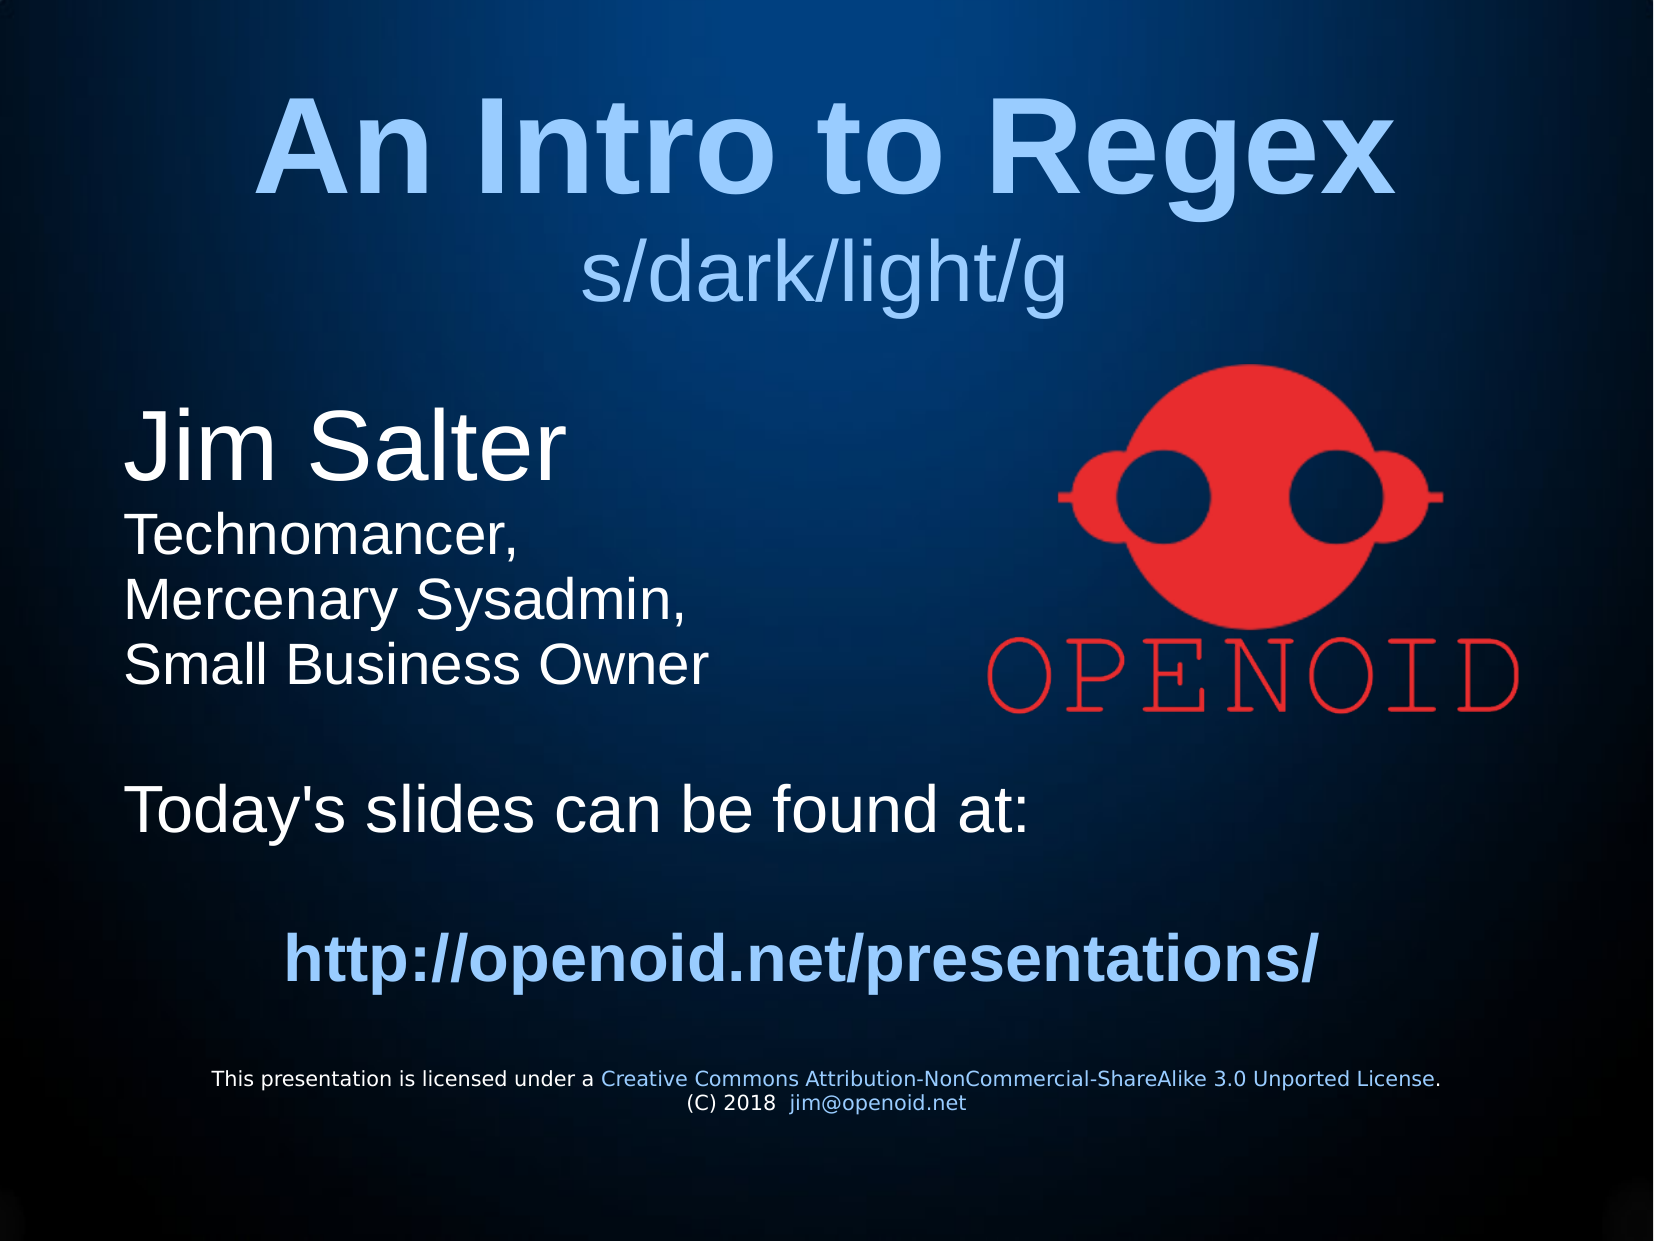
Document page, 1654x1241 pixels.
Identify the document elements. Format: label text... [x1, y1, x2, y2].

text_box Jim Salter Technomancer, Mercenary Sysadmin, Small Business Owner Today's slides can be found at: http://openoid.net/presentations/ [123, 375, 1482, 1011]
picture [0, 0, 1654, 1241]
subtitle This presentation is licensed under a Creative Commons Attribution-NonCommercial-ShareAlike 3.0 Unported License. (C) 2018 jim@openoid.net [147, 721, 1506, 1141]
subtitle This presentation is licensed under a Creative Commons Attribution-NonCommercial-ShareAlike 3.0 Unported License. (C) 2018 jim@openoid.net [147, 370, 975, 375]
title An Intro to Regex s/dark/light/g [0, 69, 1651, 320]
